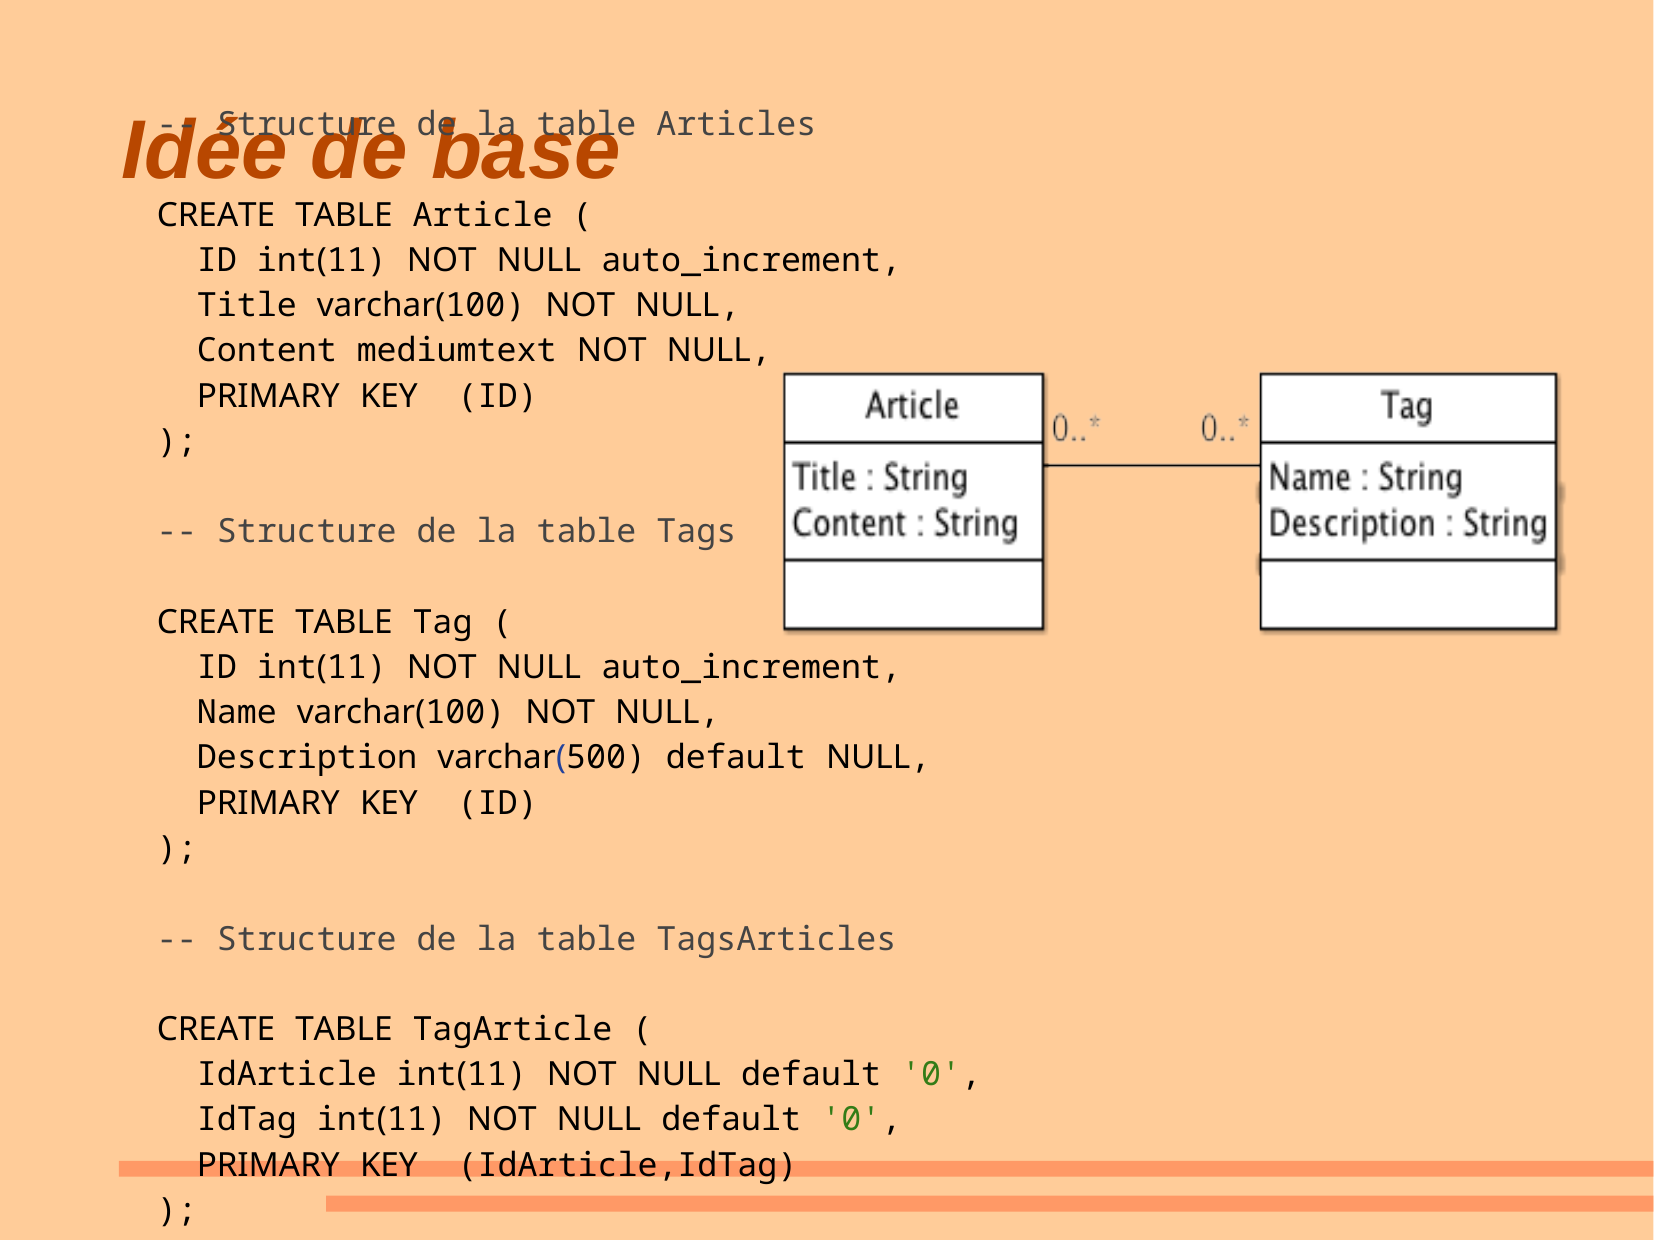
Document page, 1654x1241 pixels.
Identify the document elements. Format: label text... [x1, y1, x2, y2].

subtitle -- Structure de la table Articles CREATE TABLE Article ( ID int(11) NOT NULL auto_increment, Title varchar(100) NOT NULL, Content mediumtext NOT NULL, PRIMARY KEY (ID) ); -- Structure de la table Tags CREATE TABLE Tag ( ID int(11) NOT NULL auto_increment, Name varchar(100) NOT NULL, Description varchar(500) default NULL, PRIMARY KEY (ID) ); -- Structure de la table TagsArticles CREATE TABLE TagArticle ( IdArticle int(11) NOT NULL default '0', IdTag int(11) NOT NULL default '0', PRIMARY KEY (IdArticle,IdTag) ); [121, 206, 1561, 1125]
title Idée de base [121, 46, 1534, 206]
picture [763, 336, 1583, 657]
